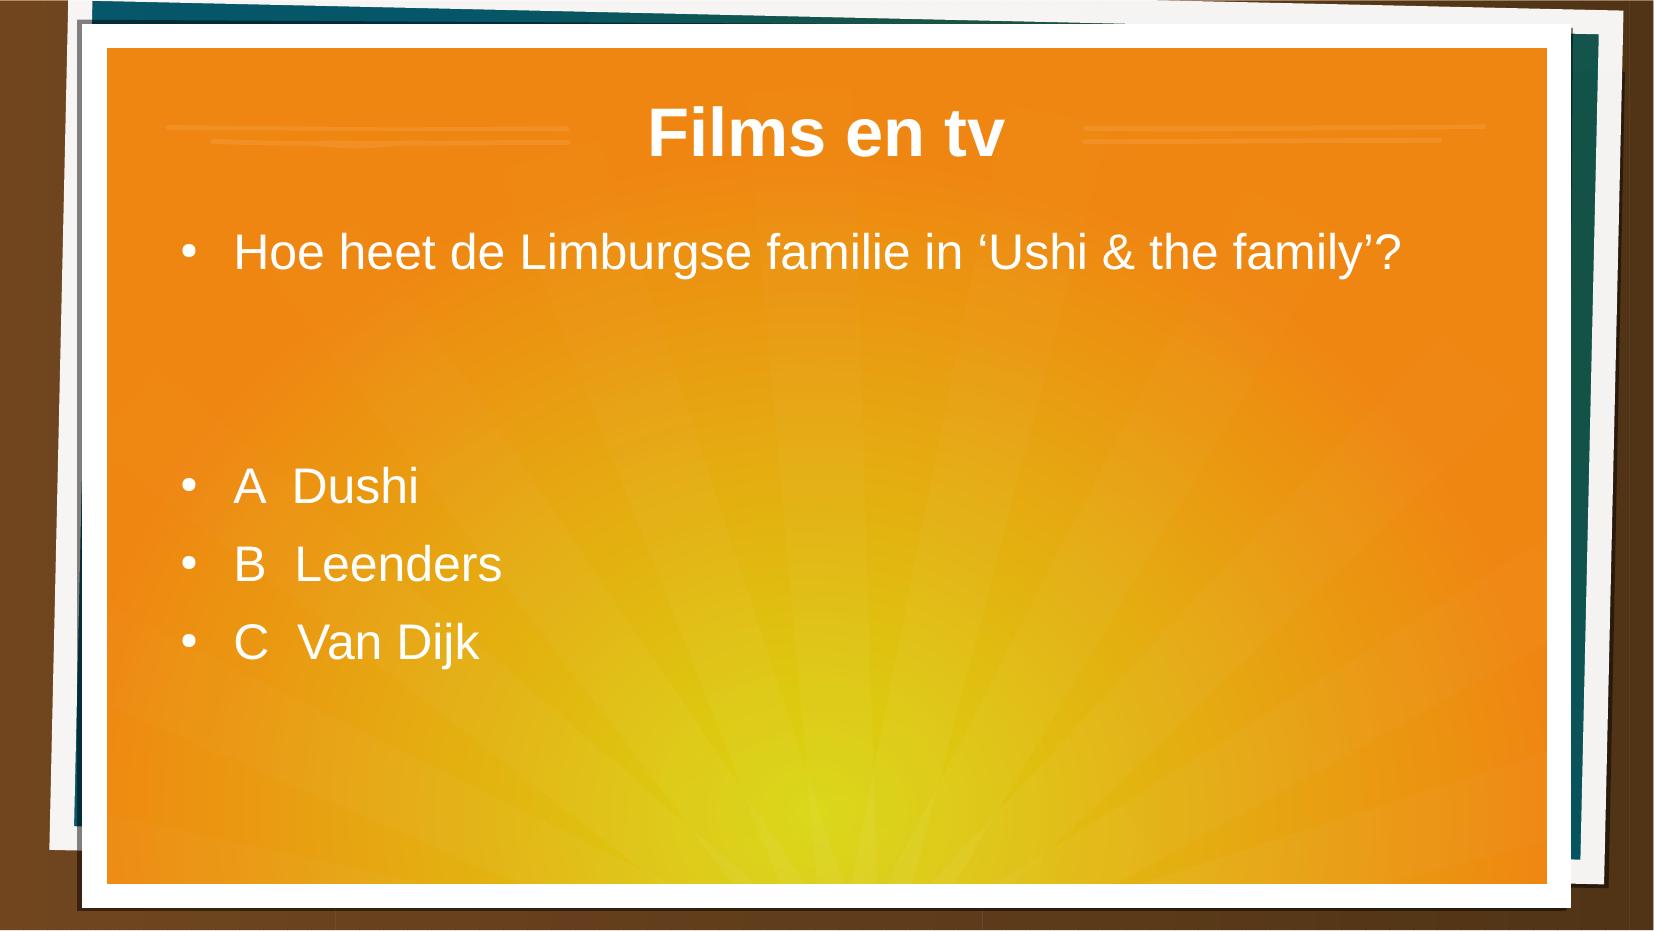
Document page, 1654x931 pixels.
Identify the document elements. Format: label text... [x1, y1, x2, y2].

title Films en tv [566, 59, 1087, 207]
list Hoe heet de Limburgse familie in ‘Ushi & the family’? A Dushi B Leenders C Van Dijk [162, 224, 1492, 815]
